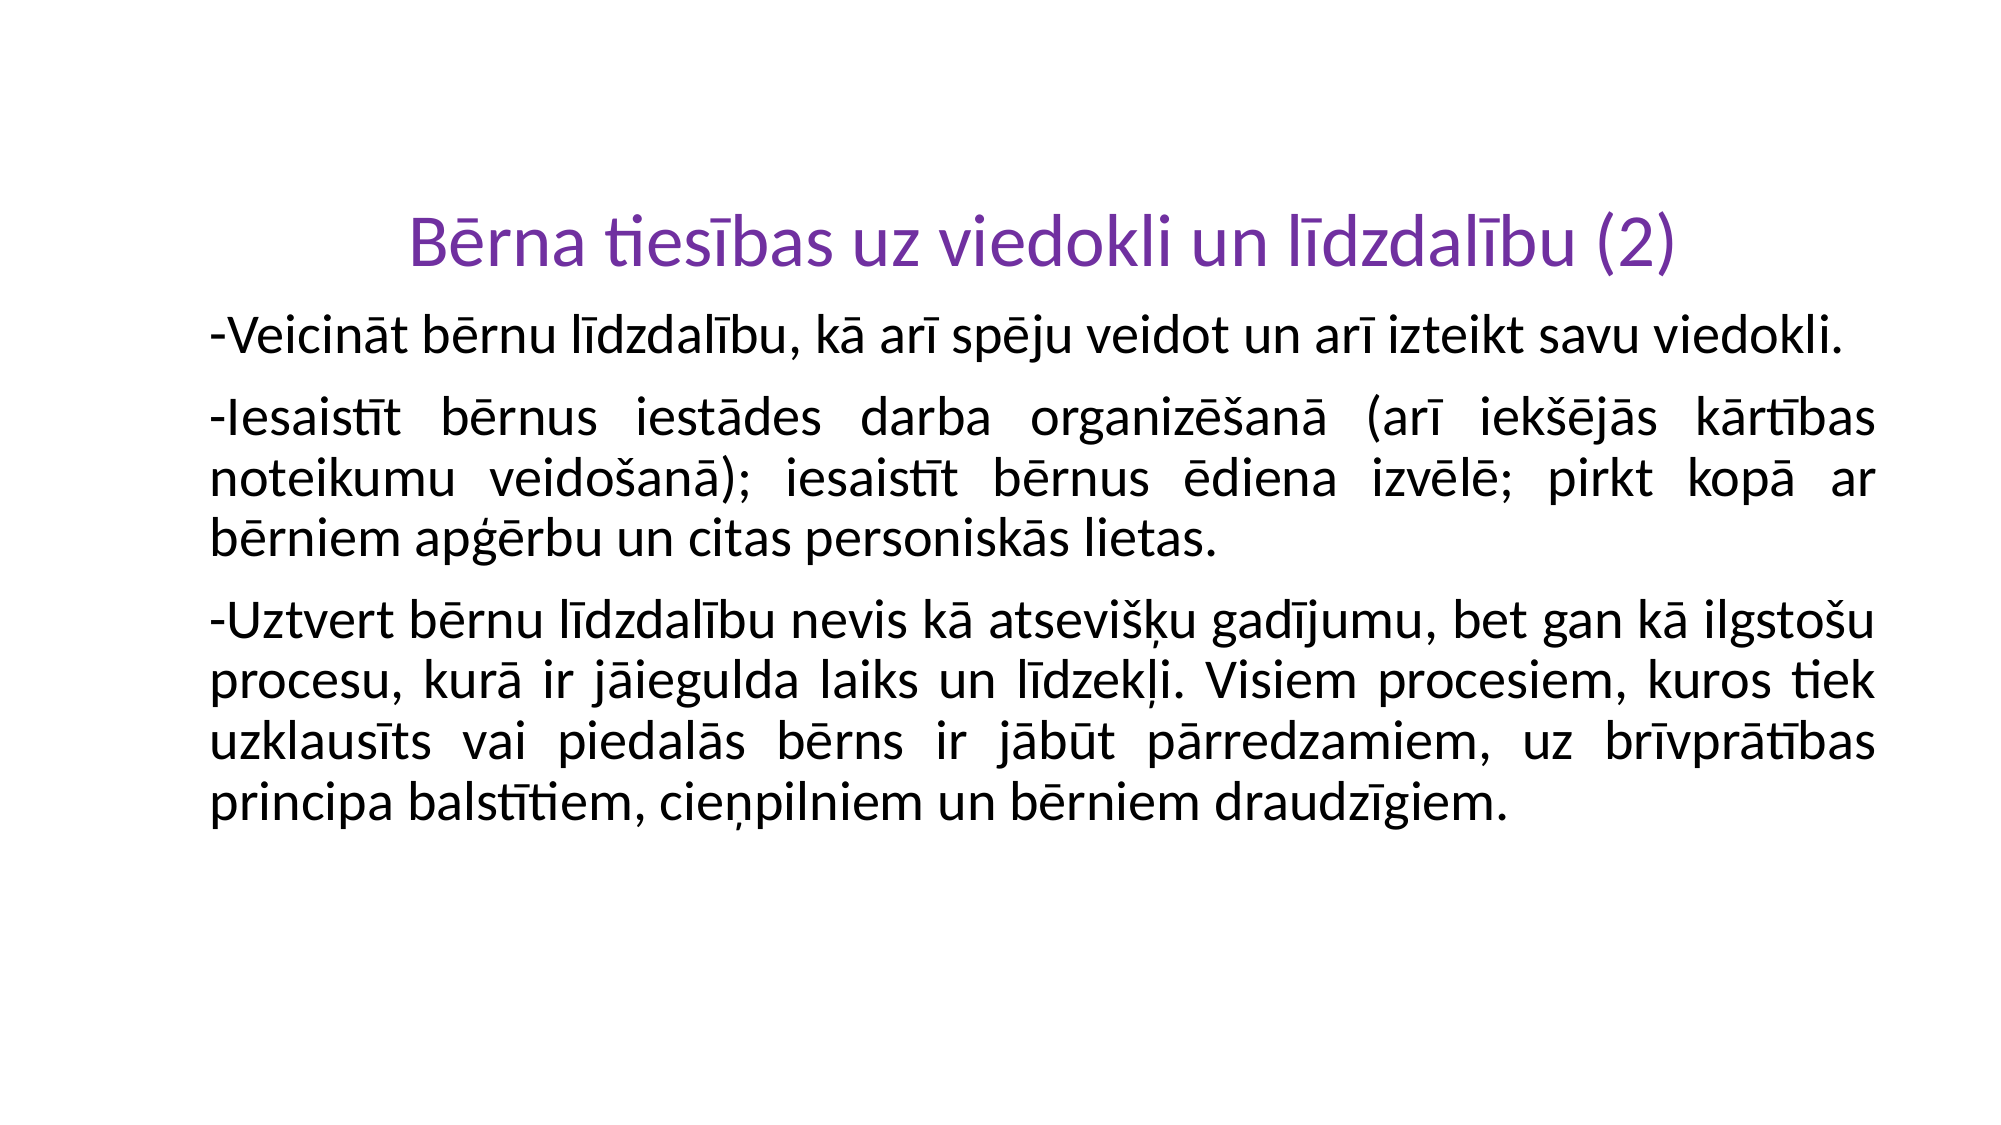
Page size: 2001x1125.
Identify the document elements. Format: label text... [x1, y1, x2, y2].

list Bērna tiesības uz viedokli un līdzdalību (2) -Veicināt bērnu līdzdalību, kā arī spēju veidot un arī izteikt savu viedokli. -Iesaistīt bērnus iestādes darba organizēšanā (arī iekšējās kārtības noteikumu veidošanā); iesaistīt bērnus ēdiena izvēlē; pirkt kopā ar bērniem apģērbu un citas personiskās lietas. -Uztvert bērnu līdzdalību nevis kā atsevišķu gadījumu, bet gan kā ilgstošu procesu, kurā ir jāiegulda laiks un līdzekļi. Visiem procesiem, kuros tiek uzklausīts vai piedalās bērns ir jābūt pārredzamiem, uz brīvprātības principa balstītiem, cieņpilniem un bērniem draudzīgiem. [194, 193, 1920, 1069]
